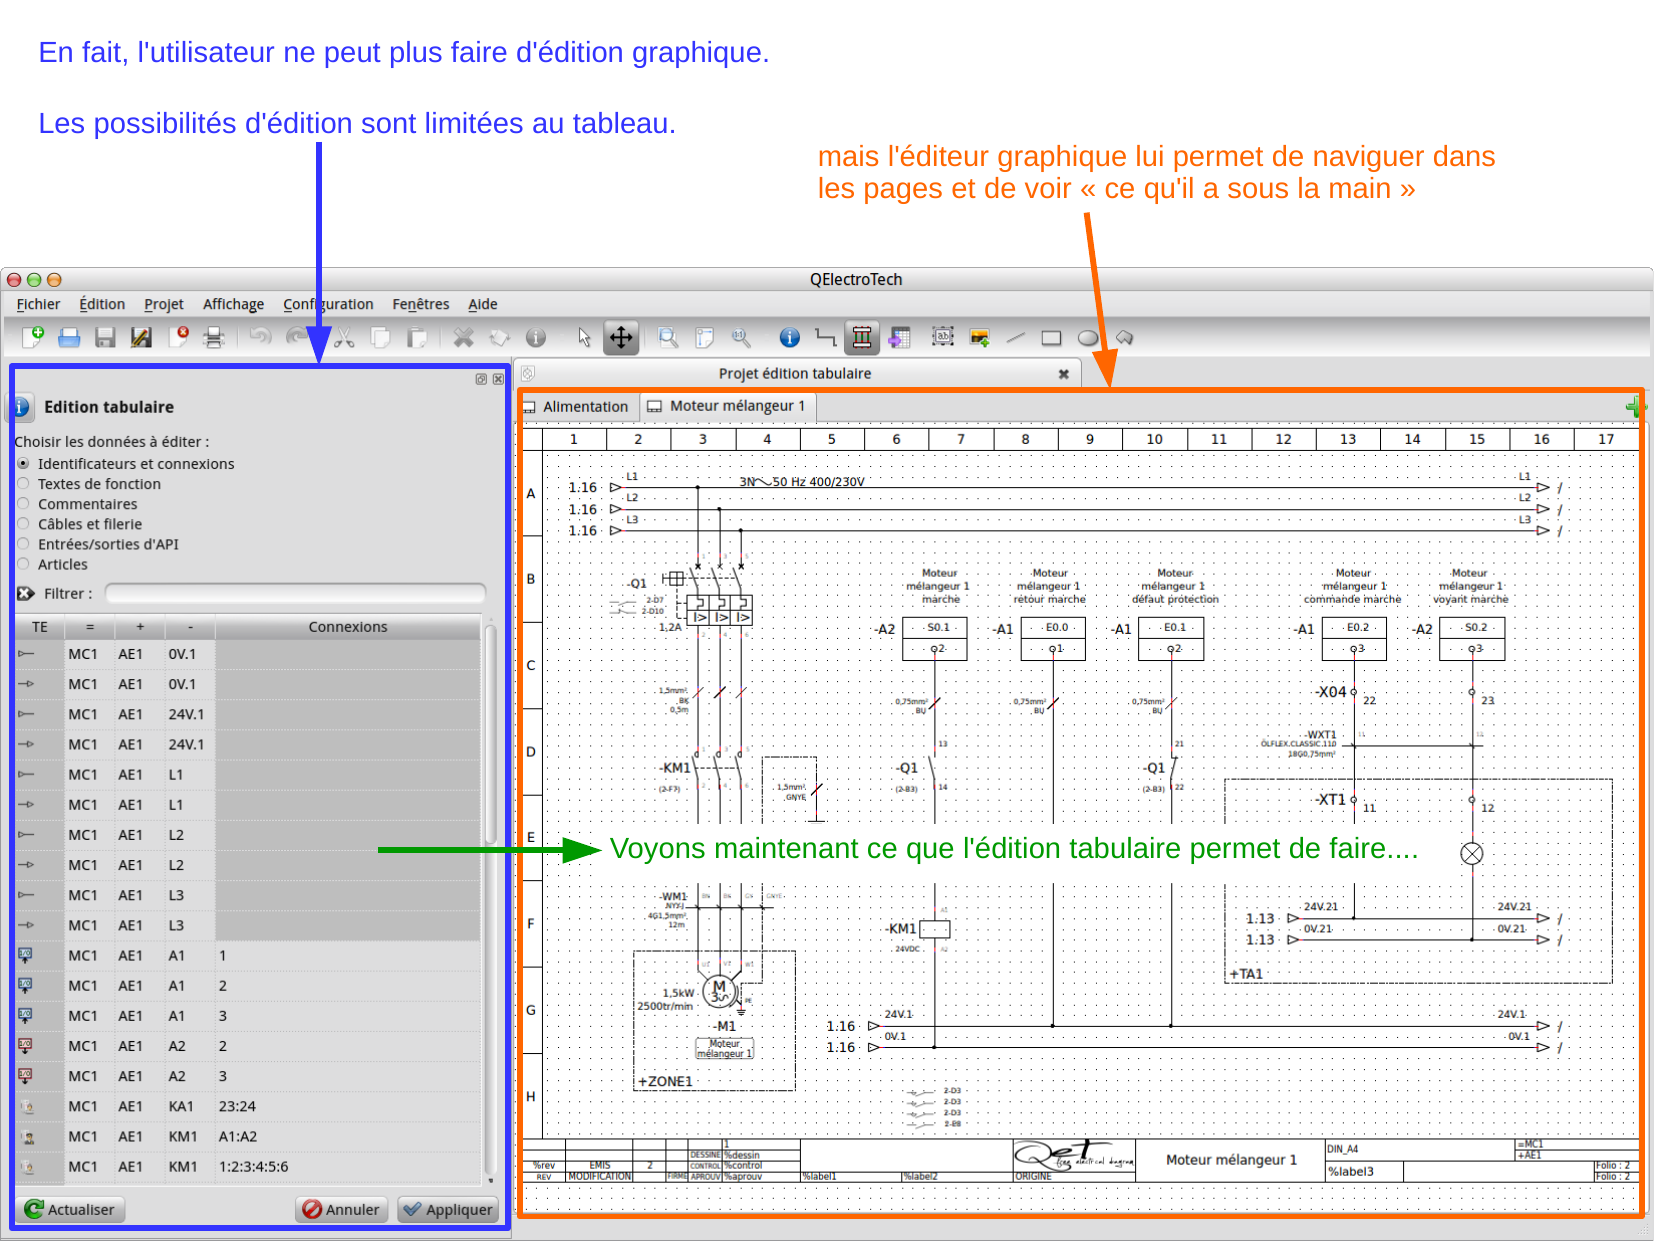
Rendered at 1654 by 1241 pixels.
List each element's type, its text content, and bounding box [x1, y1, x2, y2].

picture [321, 267, 1108, 847]
text_box Voyons maintenant ce que l'édition tabulaire permet de faire.... [595, 824, 1458, 884]
picture [523, 393, 1639, 1214]
picture [0, 267, 1654, 1241]
text_box mais l'éditeur graphique lui permet de naviguer dans les pages et de voir « ce qu'il a sous la main » [803, 132, 1536, 213]
text_box En fait, l'utilisateur ne peut plus faire d'édition graphique. [23, 28, 1595, 88]
picture [15, 369, 505, 1225]
text_box Les possibilités d'édition sont limitées au tableau. [23, 99, 697, 159]
